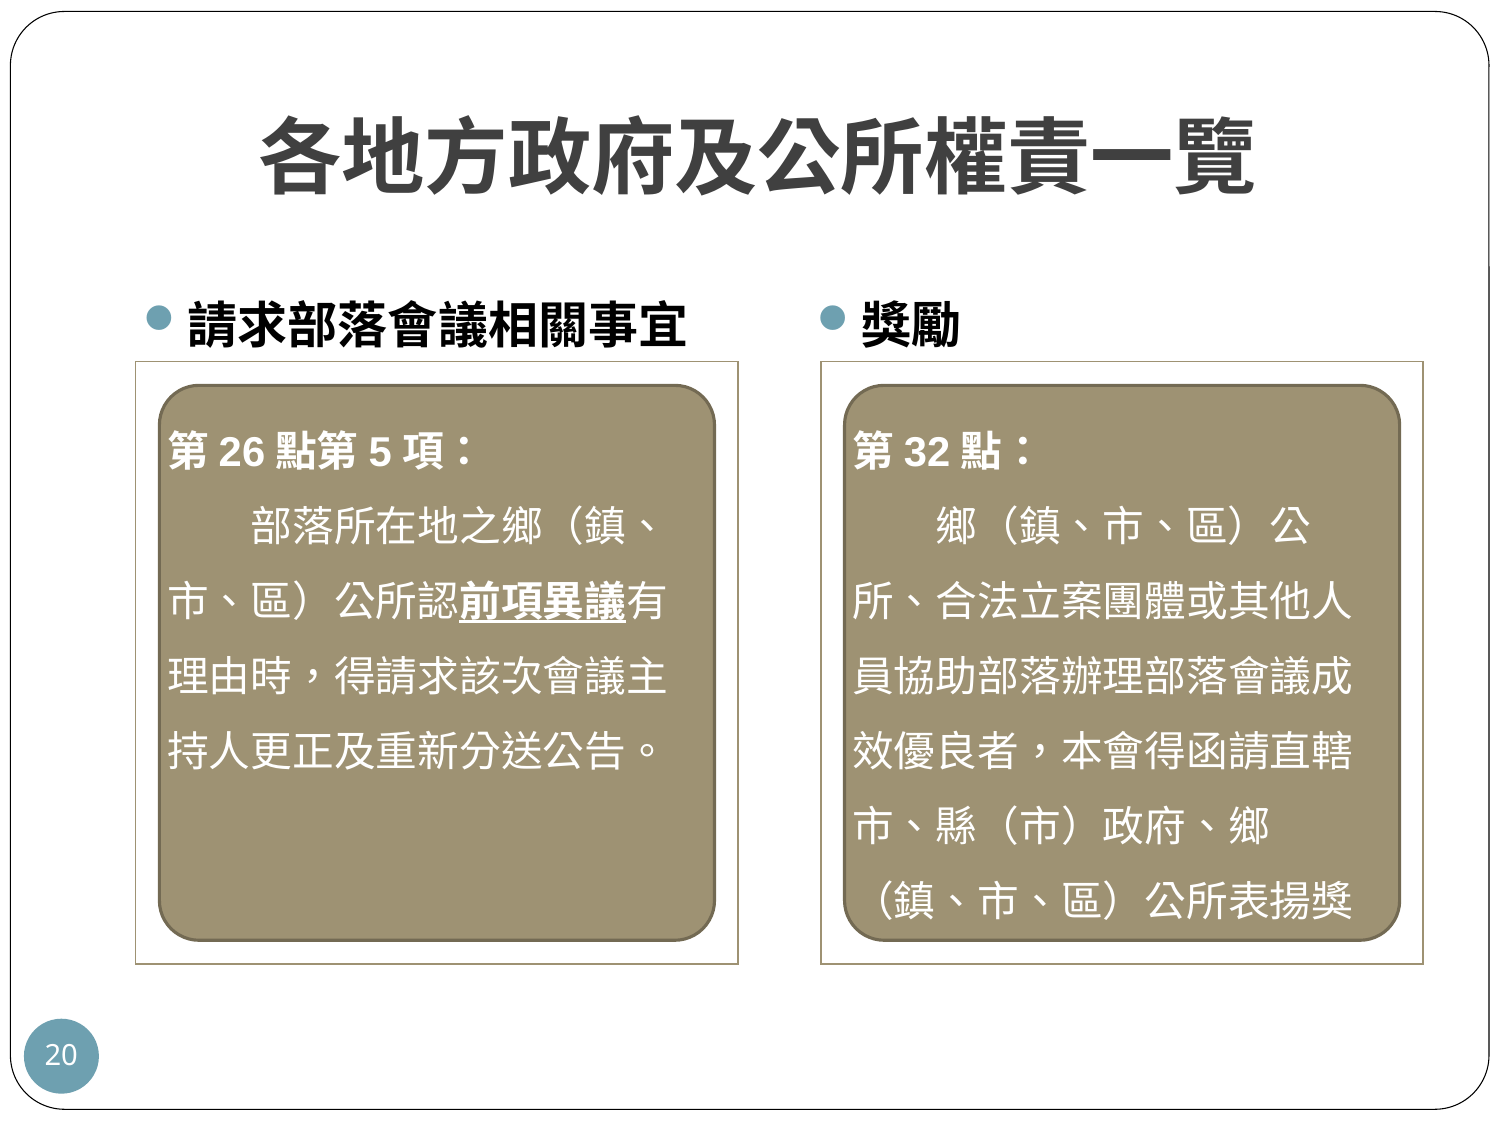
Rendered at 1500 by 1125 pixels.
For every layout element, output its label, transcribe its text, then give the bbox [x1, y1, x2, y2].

text_box 獎勵 [809, 278, 1425, 1029]
text_box 請求部落會議相關事宜 [135, 278, 751, 1029]
text_box 第32點： 鄉（鎮、市、區）公所、合法立案團體或其他人員協助部落辦理部落會議成效優良者，本會得函請直轄市、縣（市）政府、鄉（鎮、市、區）公所表揚獎勵相關人員。 [844, 385, 1400, 941]
text_box 請求部落會議相關事宜 [136, 362, 737, 963]
text_box <編號> [23, 1018, 99, 1094]
text_box 各地方政府及公所權責一覽 [123, 31, 1399, 219]
text_box 第26點第5項： 部落所在地之鄉（鎮、市、區）公所認前項異議有理由時，得請求該次會議主持人更正及重新分送公告。 [159, 385, 715, 941]
